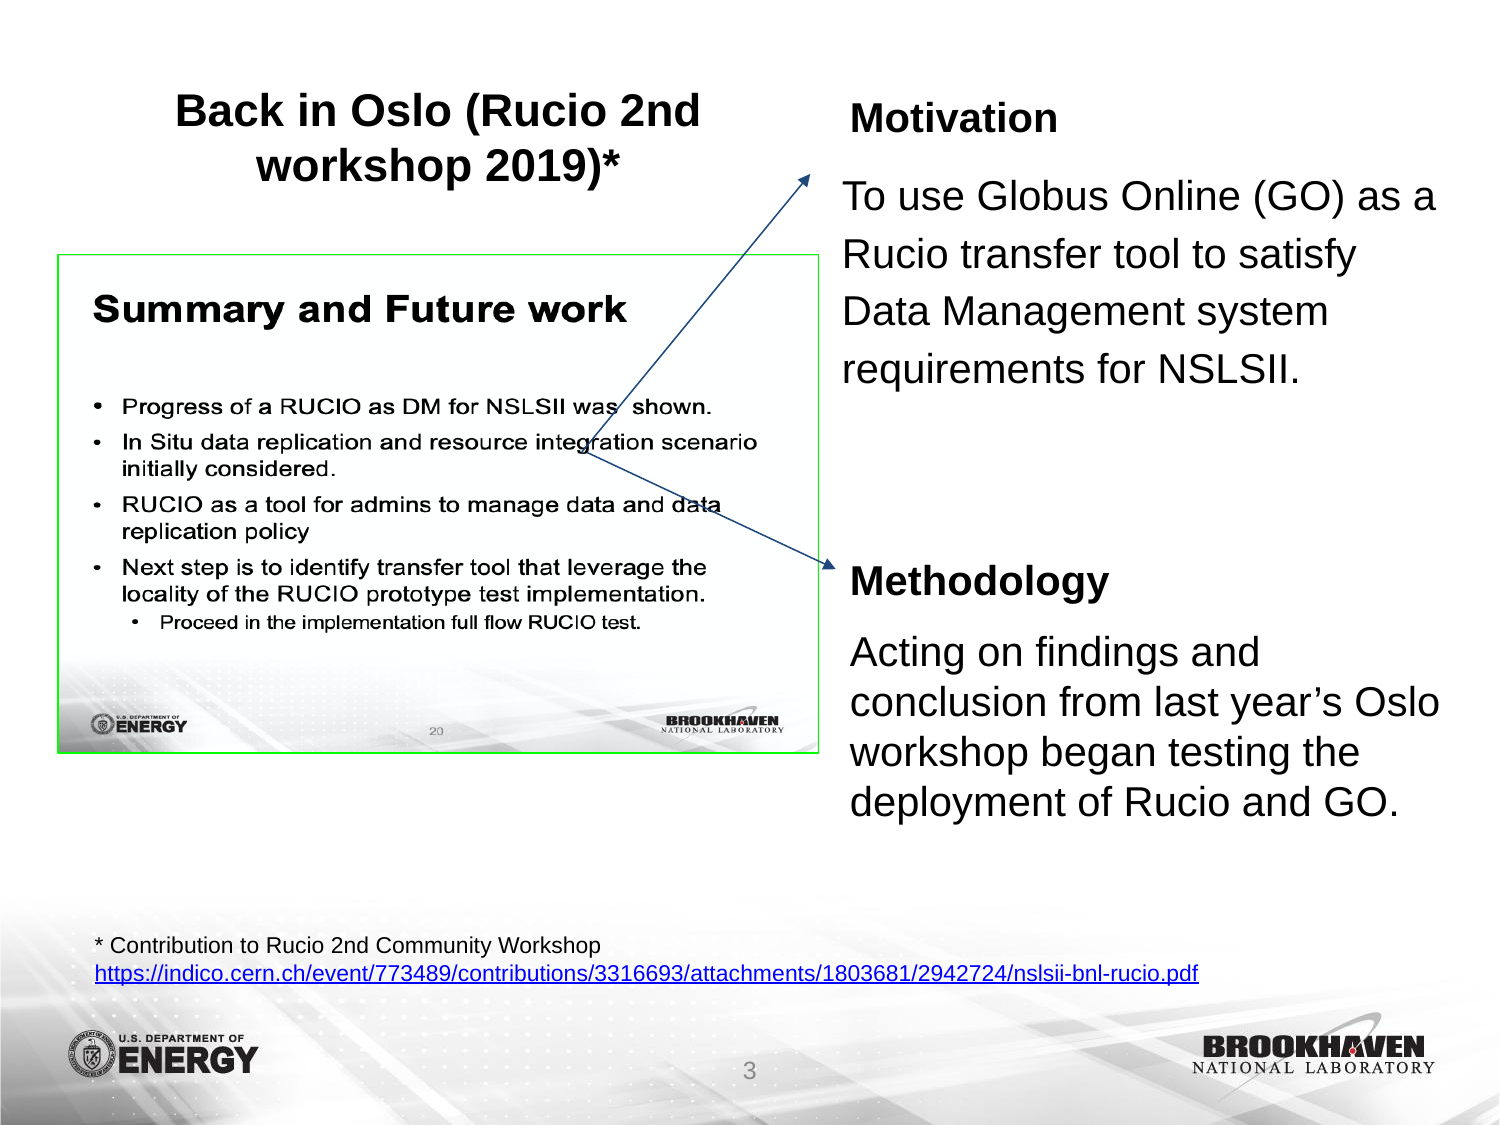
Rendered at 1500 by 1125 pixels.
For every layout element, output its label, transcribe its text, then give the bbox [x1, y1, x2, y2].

text_box Back in Oslo (Rucio 2nd workshop 2019)* [58, 65, 818, 256]
text_box <number> [581, 1039, 919, 1100]
text_box * Contribution to Rucio 2nd Community Workshop https://indico.cern.ch/event/773489/contributions/3316693/attachments/1803681/2942724/nslsii-bnl-rucio.pdf [79, 915, 1400, 1021]
picture [0, 0, 1500, 1125]
text_box Motivation To use Globus Online (GO) as a Rucio transfer tool to satisfy Data Management system requirements for NSLSII. Methodology Acting on findings and conclusion from last year’s Oslo workshop began testing the deployment of Rucio and GO. [826, 83, 1467, 961]
